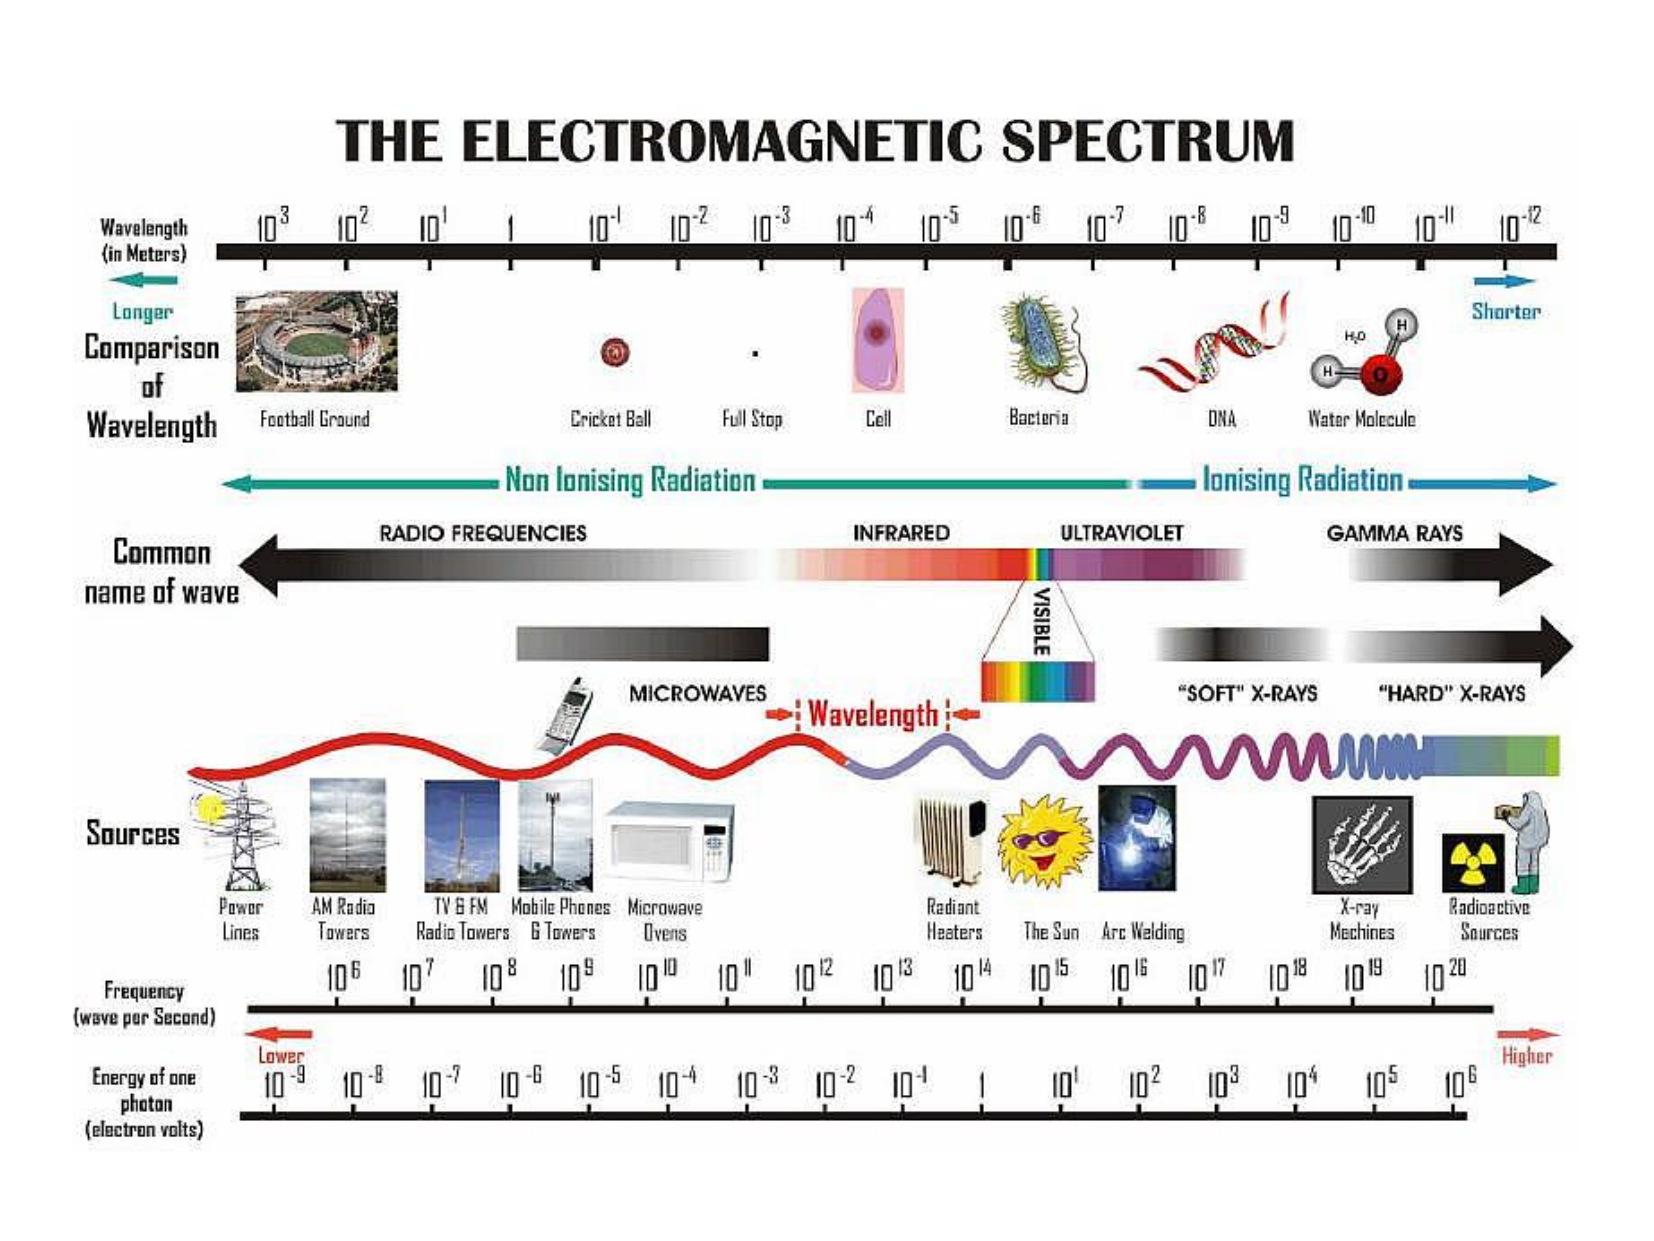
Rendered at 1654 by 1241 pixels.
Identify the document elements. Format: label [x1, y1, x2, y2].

picture [45, 104, 1586, 1156]
